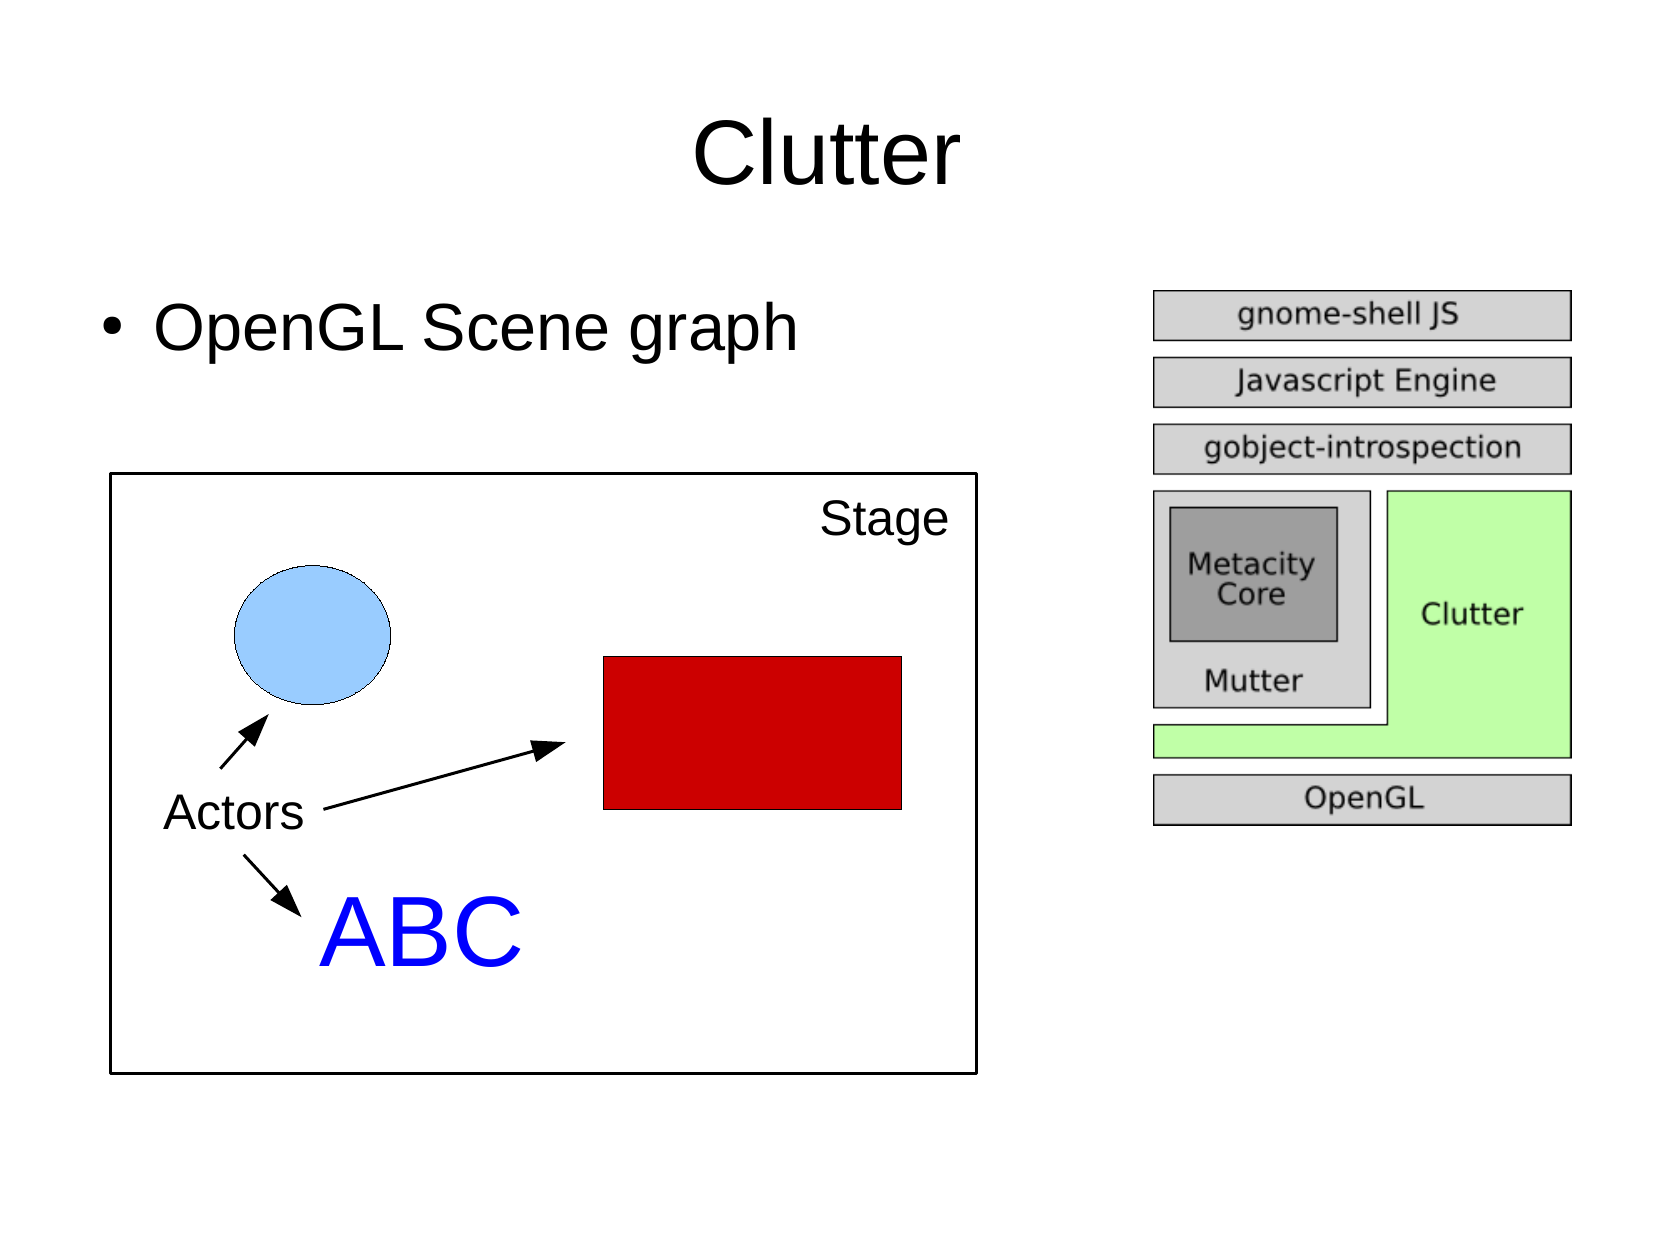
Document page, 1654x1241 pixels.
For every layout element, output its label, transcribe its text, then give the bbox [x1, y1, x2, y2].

text_box ABC [304, 868, 582, 996]
text_box [603, 656, 902, 810]
text_box Actors [148, 776, 320, 849]
title Clutter [82, 56, 1571, 250]
picture [1153, 290, 1572, 826]
list OpenGL Scene graph [82, 290, 1571, 1094]
text_box [234, 565, 391, 705]
text_box Stage [804, 482, 965, 554]
